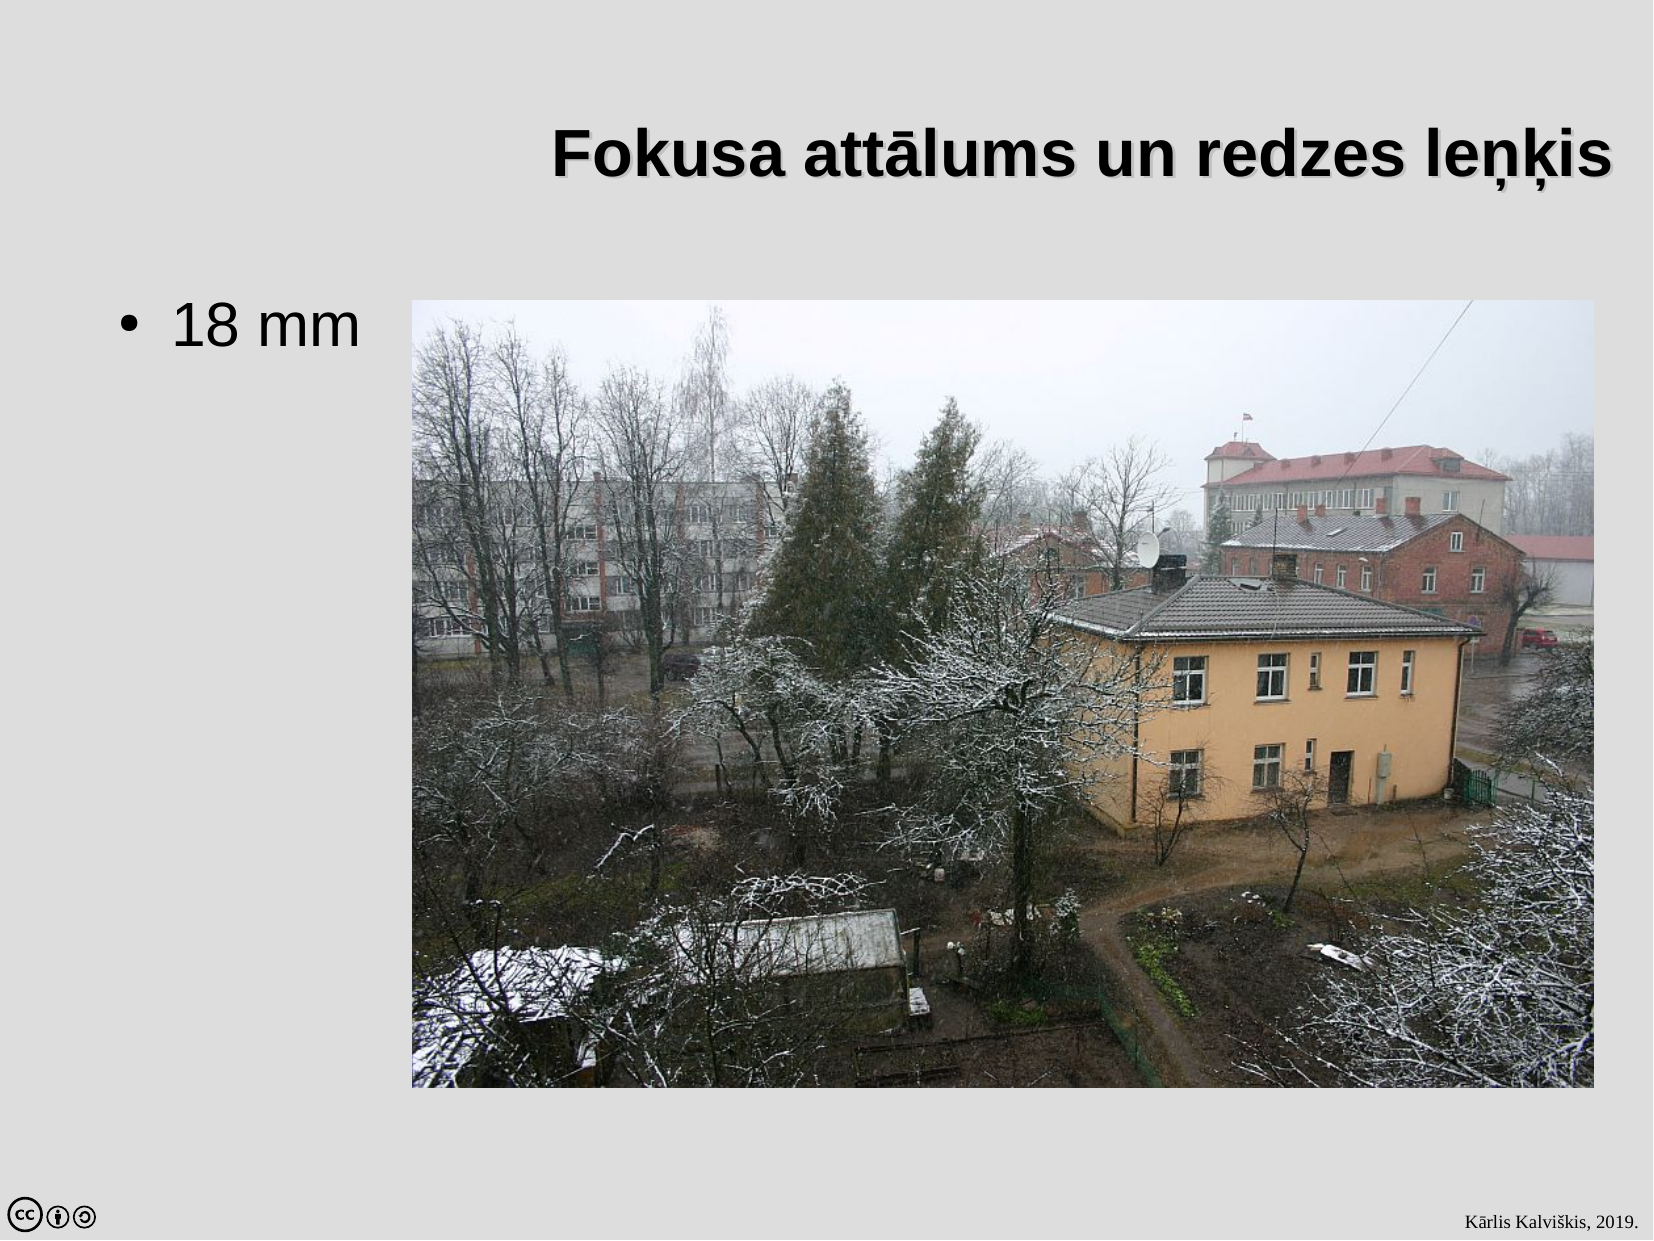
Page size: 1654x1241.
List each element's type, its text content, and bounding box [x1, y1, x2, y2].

picture [412, 300, 1594, 1089]
title Fokusa attālums un redzes leņķis [42, 49, 1615, 257]
list 18 mm [82, 290, 1571, 1094]
